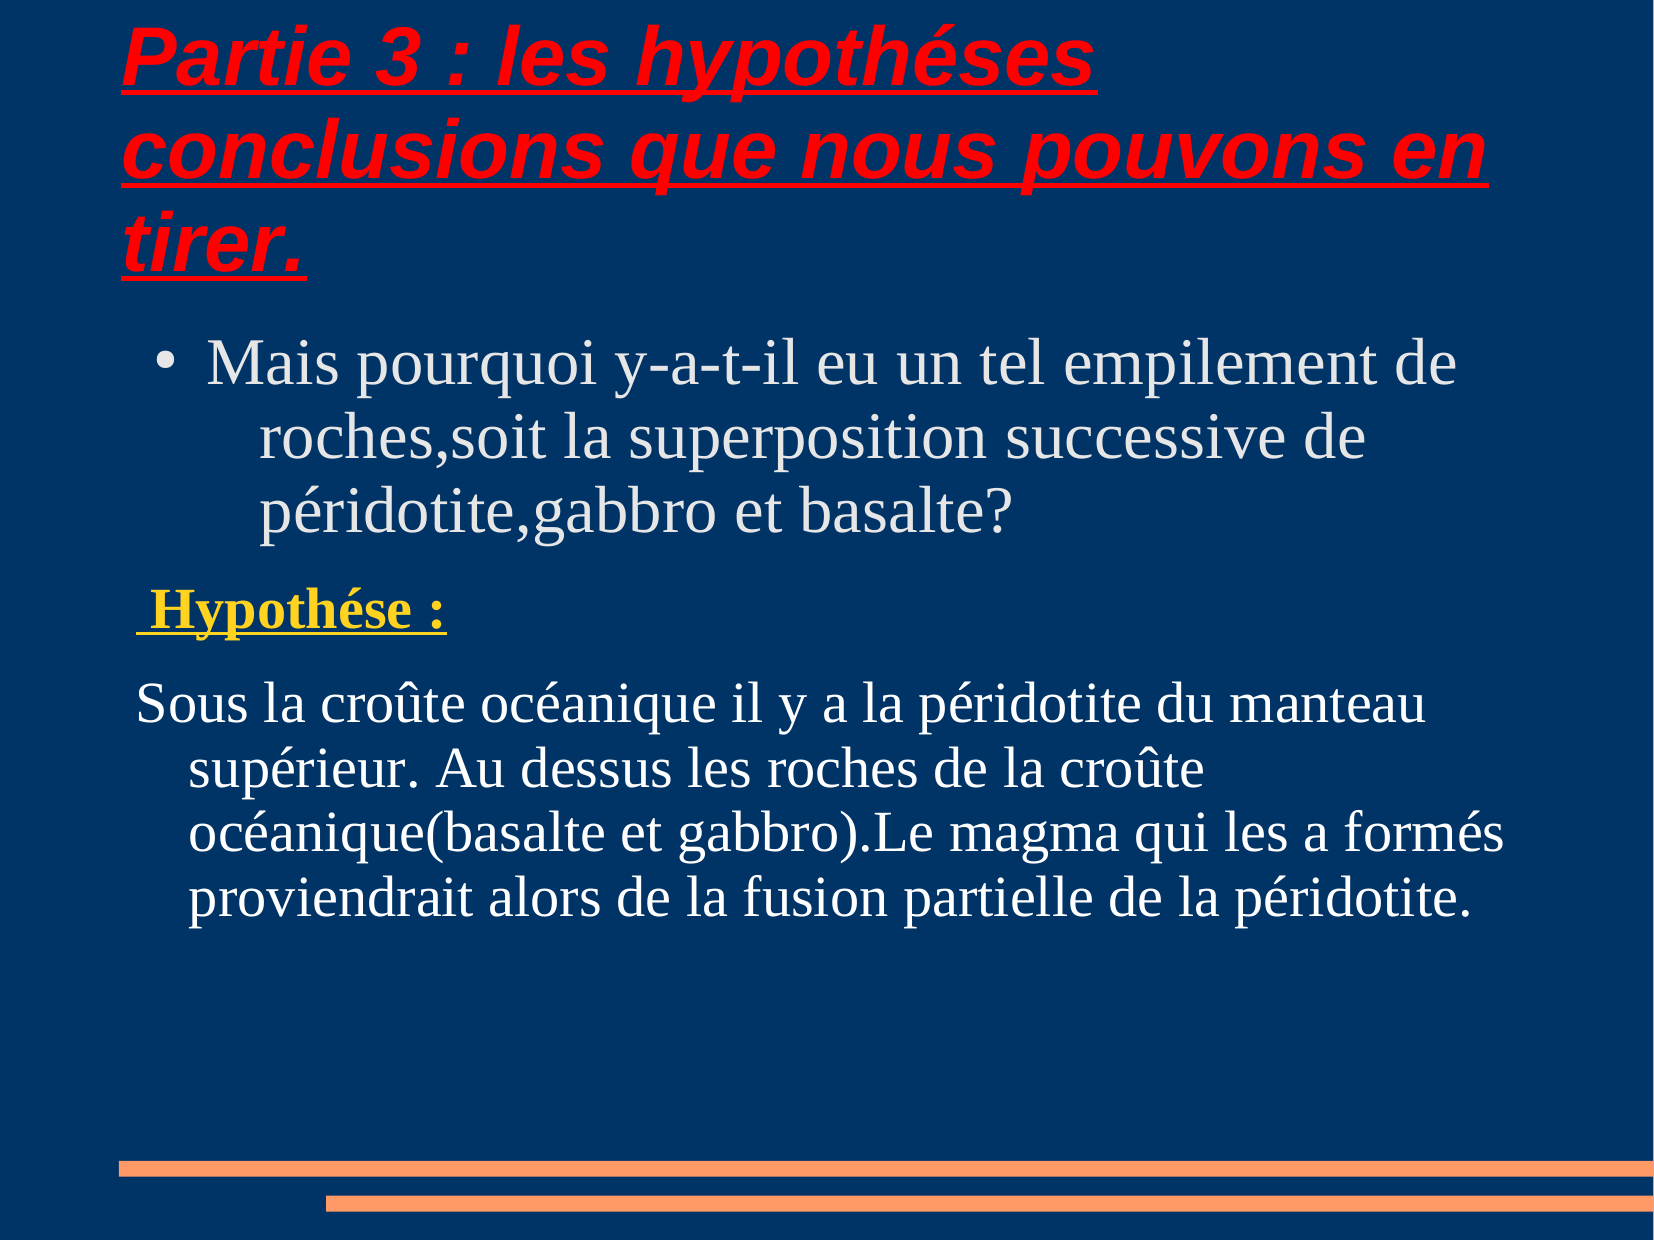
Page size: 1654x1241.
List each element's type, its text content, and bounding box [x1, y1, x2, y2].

title Partie 3 : les hypothéses conclusions que nous pouvons en tirer. [121, 10, 1534, 290]
list Mais pourquoi y-a-t-il eu un tel empilement de roches,soit la superposition successive de péridotite,gabbro et basalte? Hypothése : Sous la croûte océanique il y a la péridotite du manteau supérieur. Au dessus les roches de la croûte océanique(basalte et gabbro).Le magma qui les a formés proviendrait alors de la fusion partielle de la péridotite. [118, 324, 1558, 1135]
